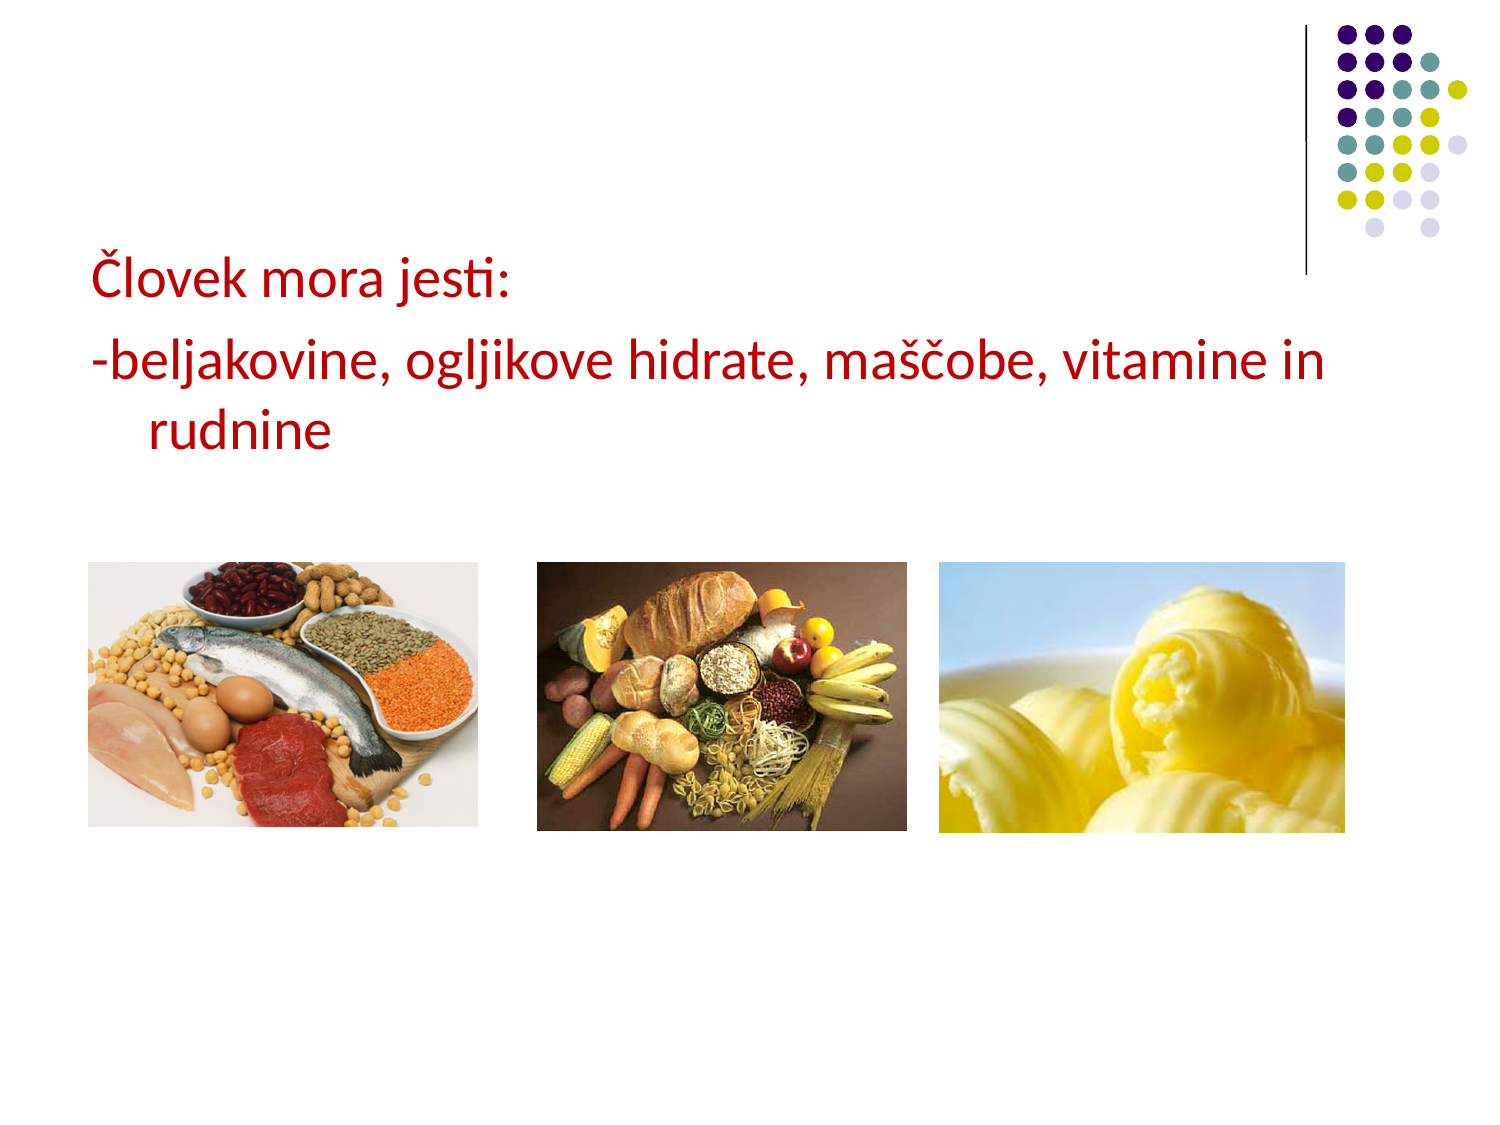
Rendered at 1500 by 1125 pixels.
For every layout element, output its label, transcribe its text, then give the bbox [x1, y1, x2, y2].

picture [537, 562, 907, 831]
list Človek mora jesti: -beljakovine, ogljikove hidrate, maščobe, vitamine in rudnine [76, 231, 1427, 975]
picture [88, 562, 478, 827]
picture [939, 562, 1345, 833]
